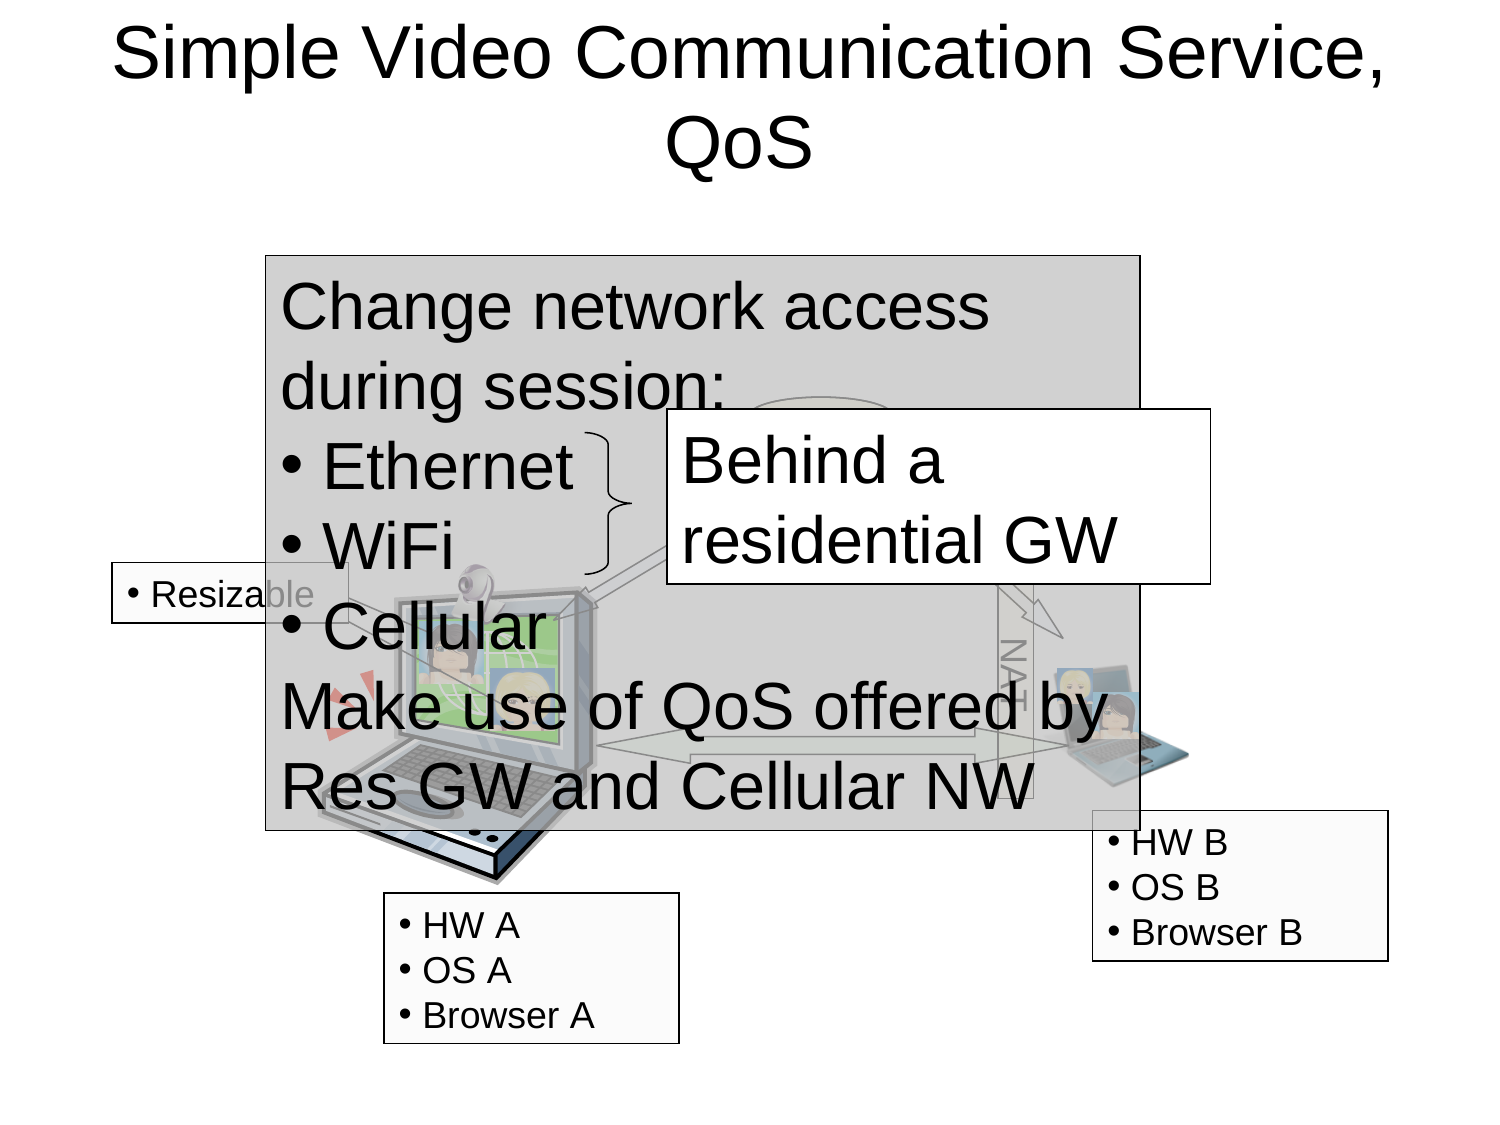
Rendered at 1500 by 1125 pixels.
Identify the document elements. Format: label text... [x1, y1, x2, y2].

text_box HW B OS B Browser B [1092, 810, 1388, 962]
text_box HW A OS A Browser A [383, 893, 680, 1044]
picture [1140, 645, 1196, 808]
title Simple Video Communication Service, QoS [75, 0, 1426, 282]
text_box Change network access during session: Ethernet WiFi Cellular Make use of QoS offered by Res GW and Cellular NW [265, 255, 1140, 831]
picture [317, 831, 598, 886]
text_box Resizable [112, 562, 265, 623]
text_box Behind a residential GW [667, 408, 1211, 585]
